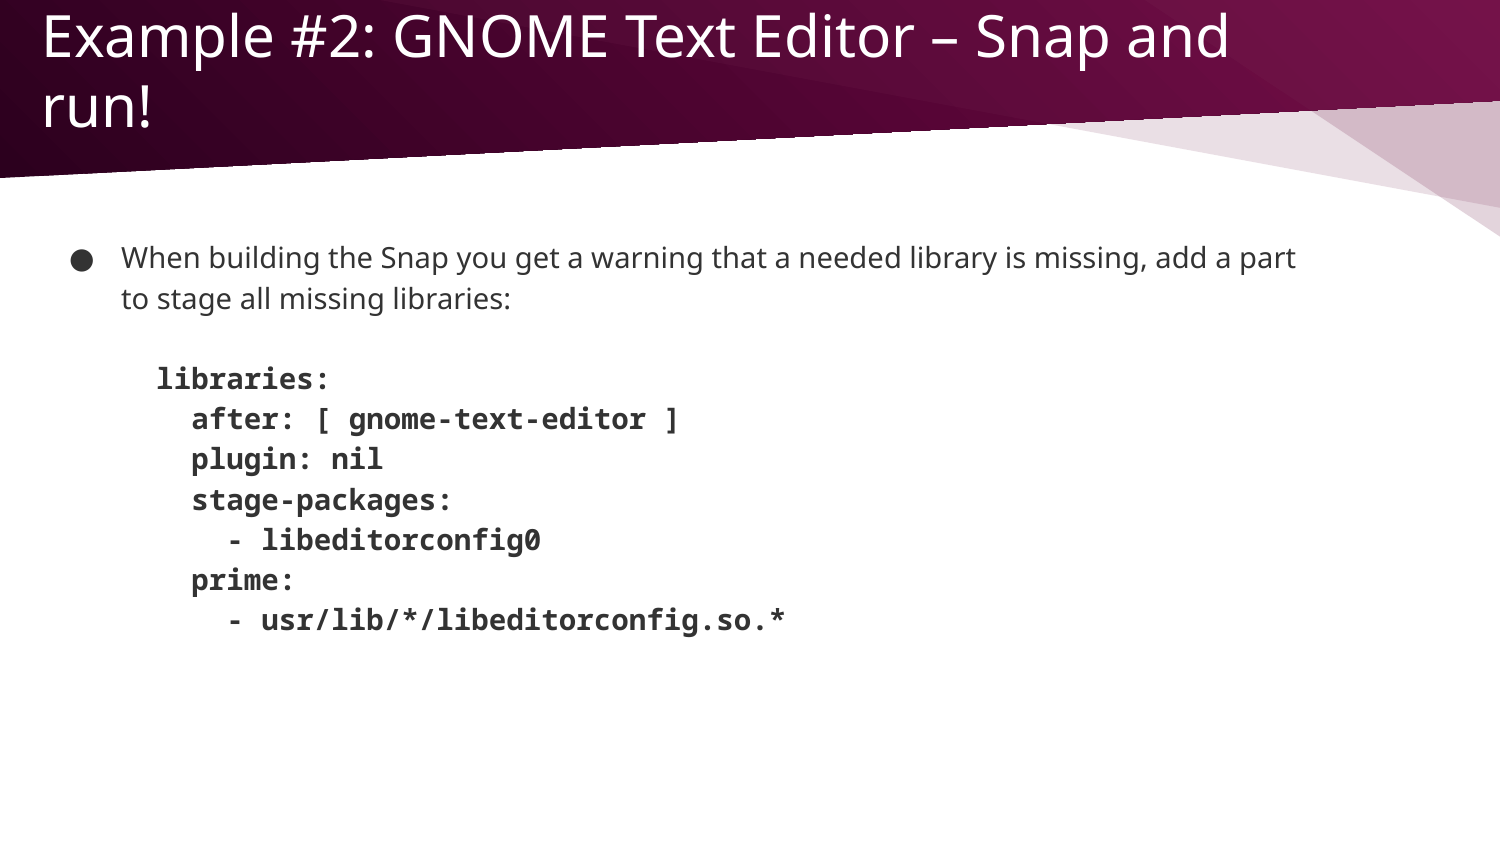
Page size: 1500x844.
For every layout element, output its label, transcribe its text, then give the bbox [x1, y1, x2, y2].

title Example #2: GNOME Text Editor – Snap and run! [41, 5, 1336, 134]
list When building the Snap you get a warning that a needed library is missing, add a part to stage all missing libraries: libraries: after: [ gnome-text-editor ] plugin: nil stage-packages: - libeditorconfig0 prime: - usr/lib/*/libeditorconfig.so.* [35, 229, 1324, 789]
